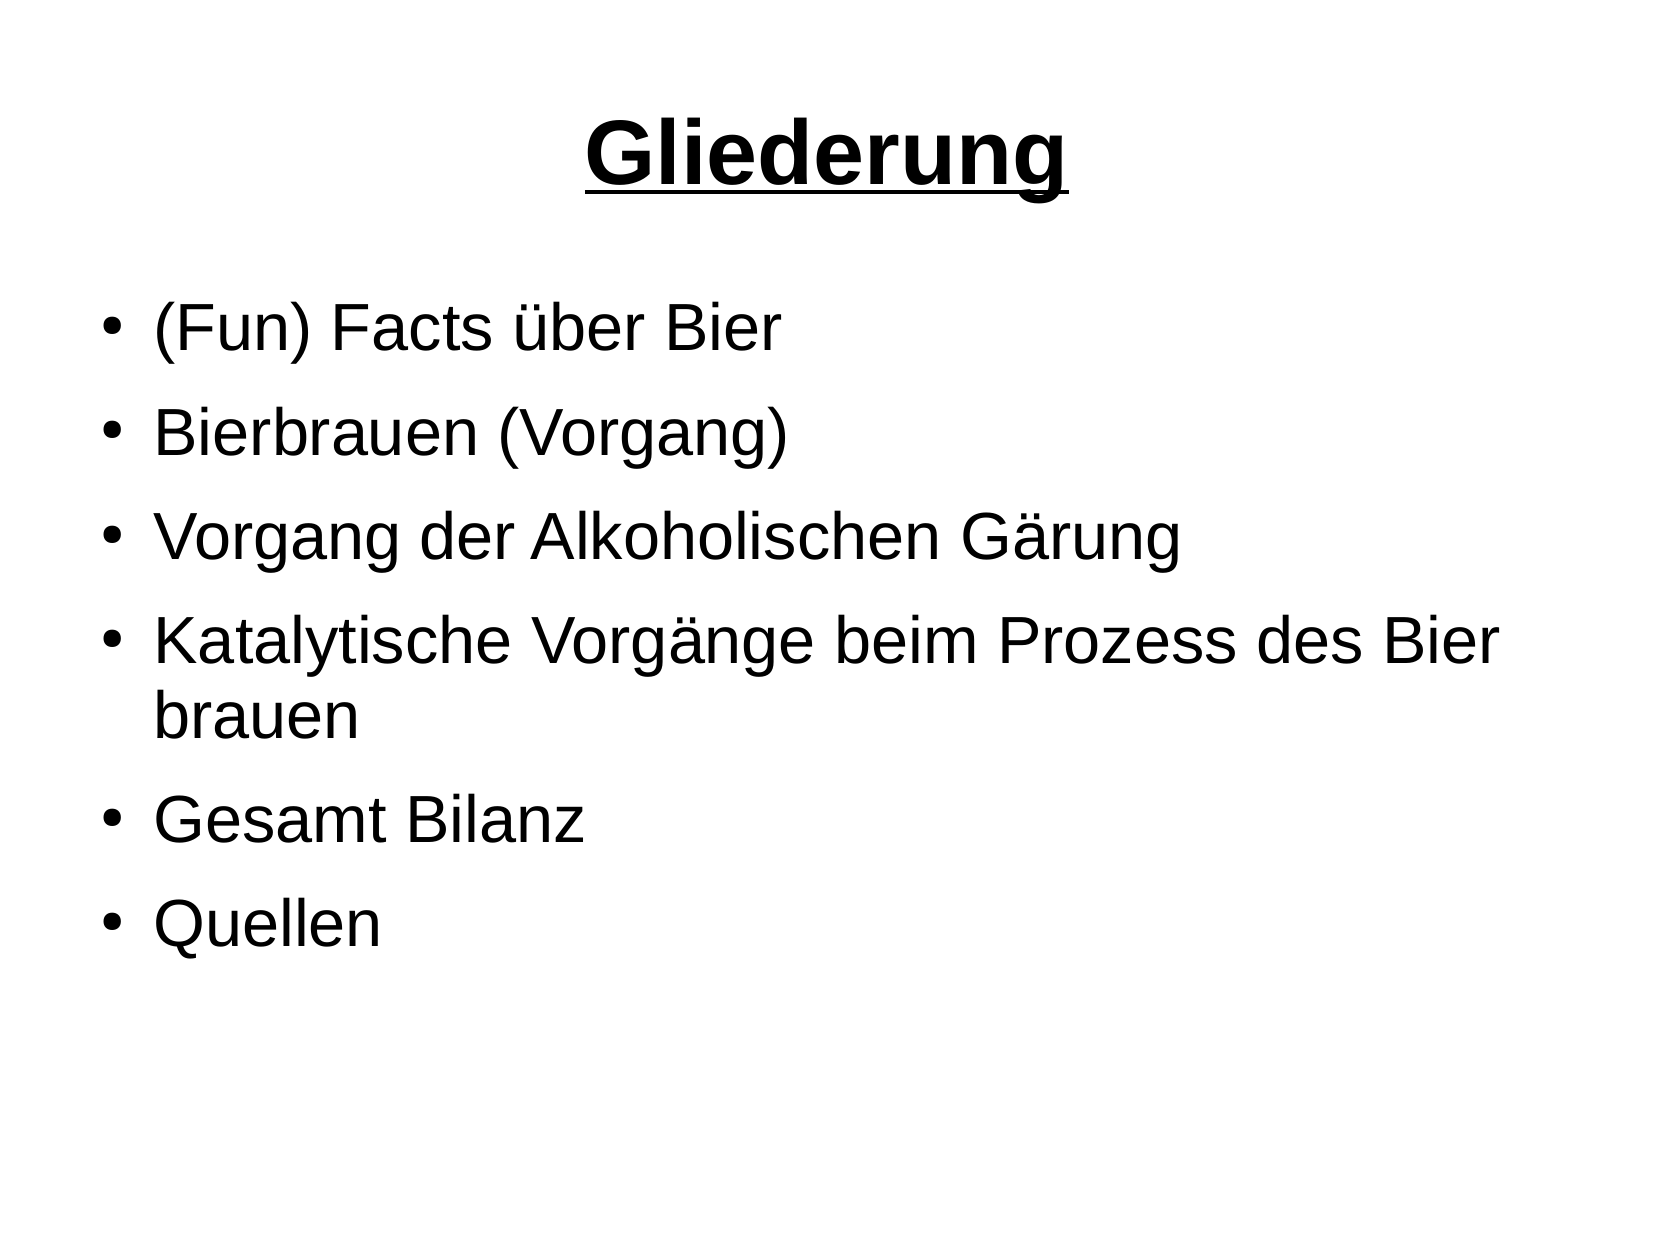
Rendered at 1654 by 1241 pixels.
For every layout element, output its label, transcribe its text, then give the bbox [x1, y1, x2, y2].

list (Fun) Facts über Bier Bierbrauen (Vorgang) Vorgang der Alkoholischen Gärung Katalytische Vorgänge beim Prozess des Bier brauen Gesamt Bilanz Quellen [82, 290, 1571, 1109]
title Gliederung [82, 49, 1571, 257]
